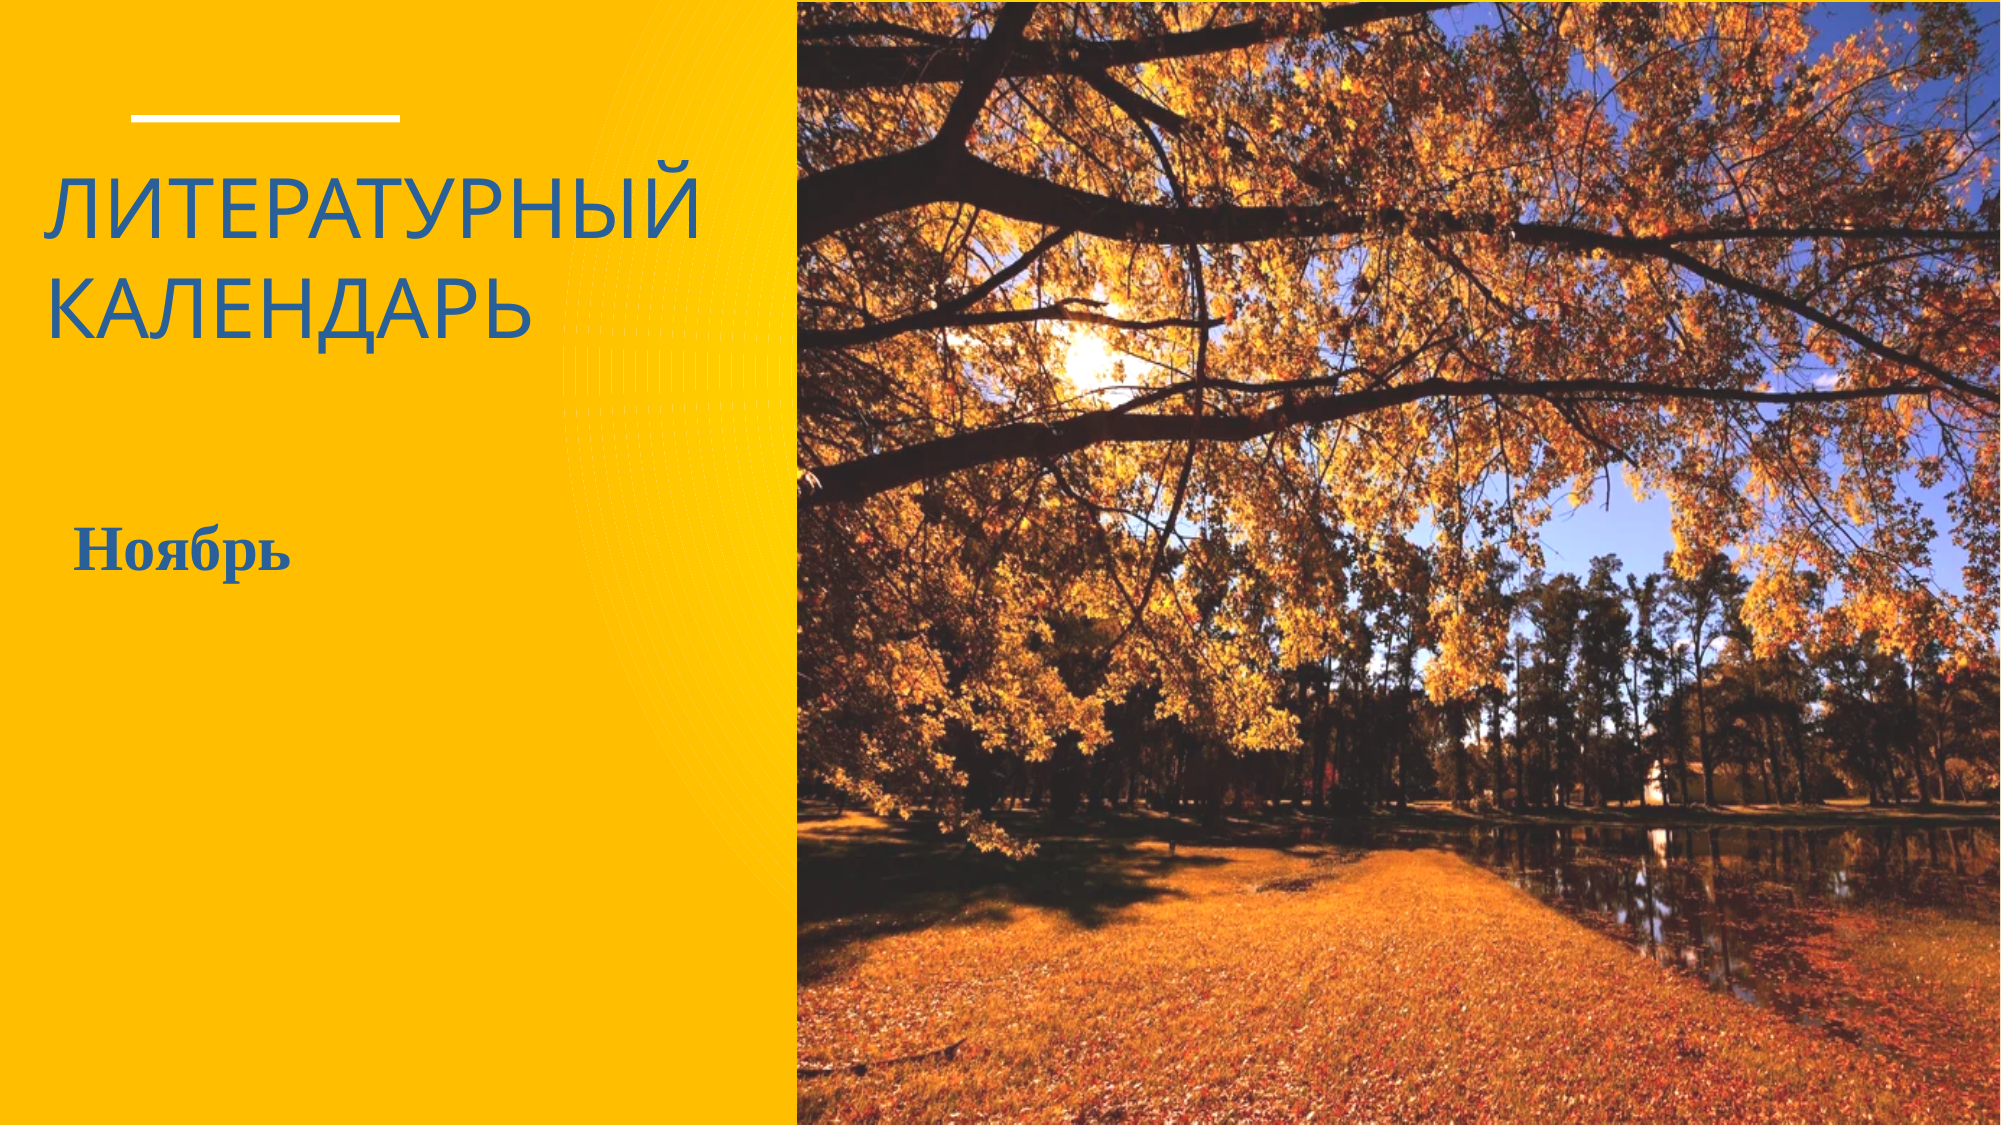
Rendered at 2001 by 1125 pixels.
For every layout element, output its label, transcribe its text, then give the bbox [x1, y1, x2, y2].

picture [797, 2, 2001, 1125]
subtitle Ноябрь [59, 497, 614, 591]
title Литературный календарь [29, 147, 797, 739]
